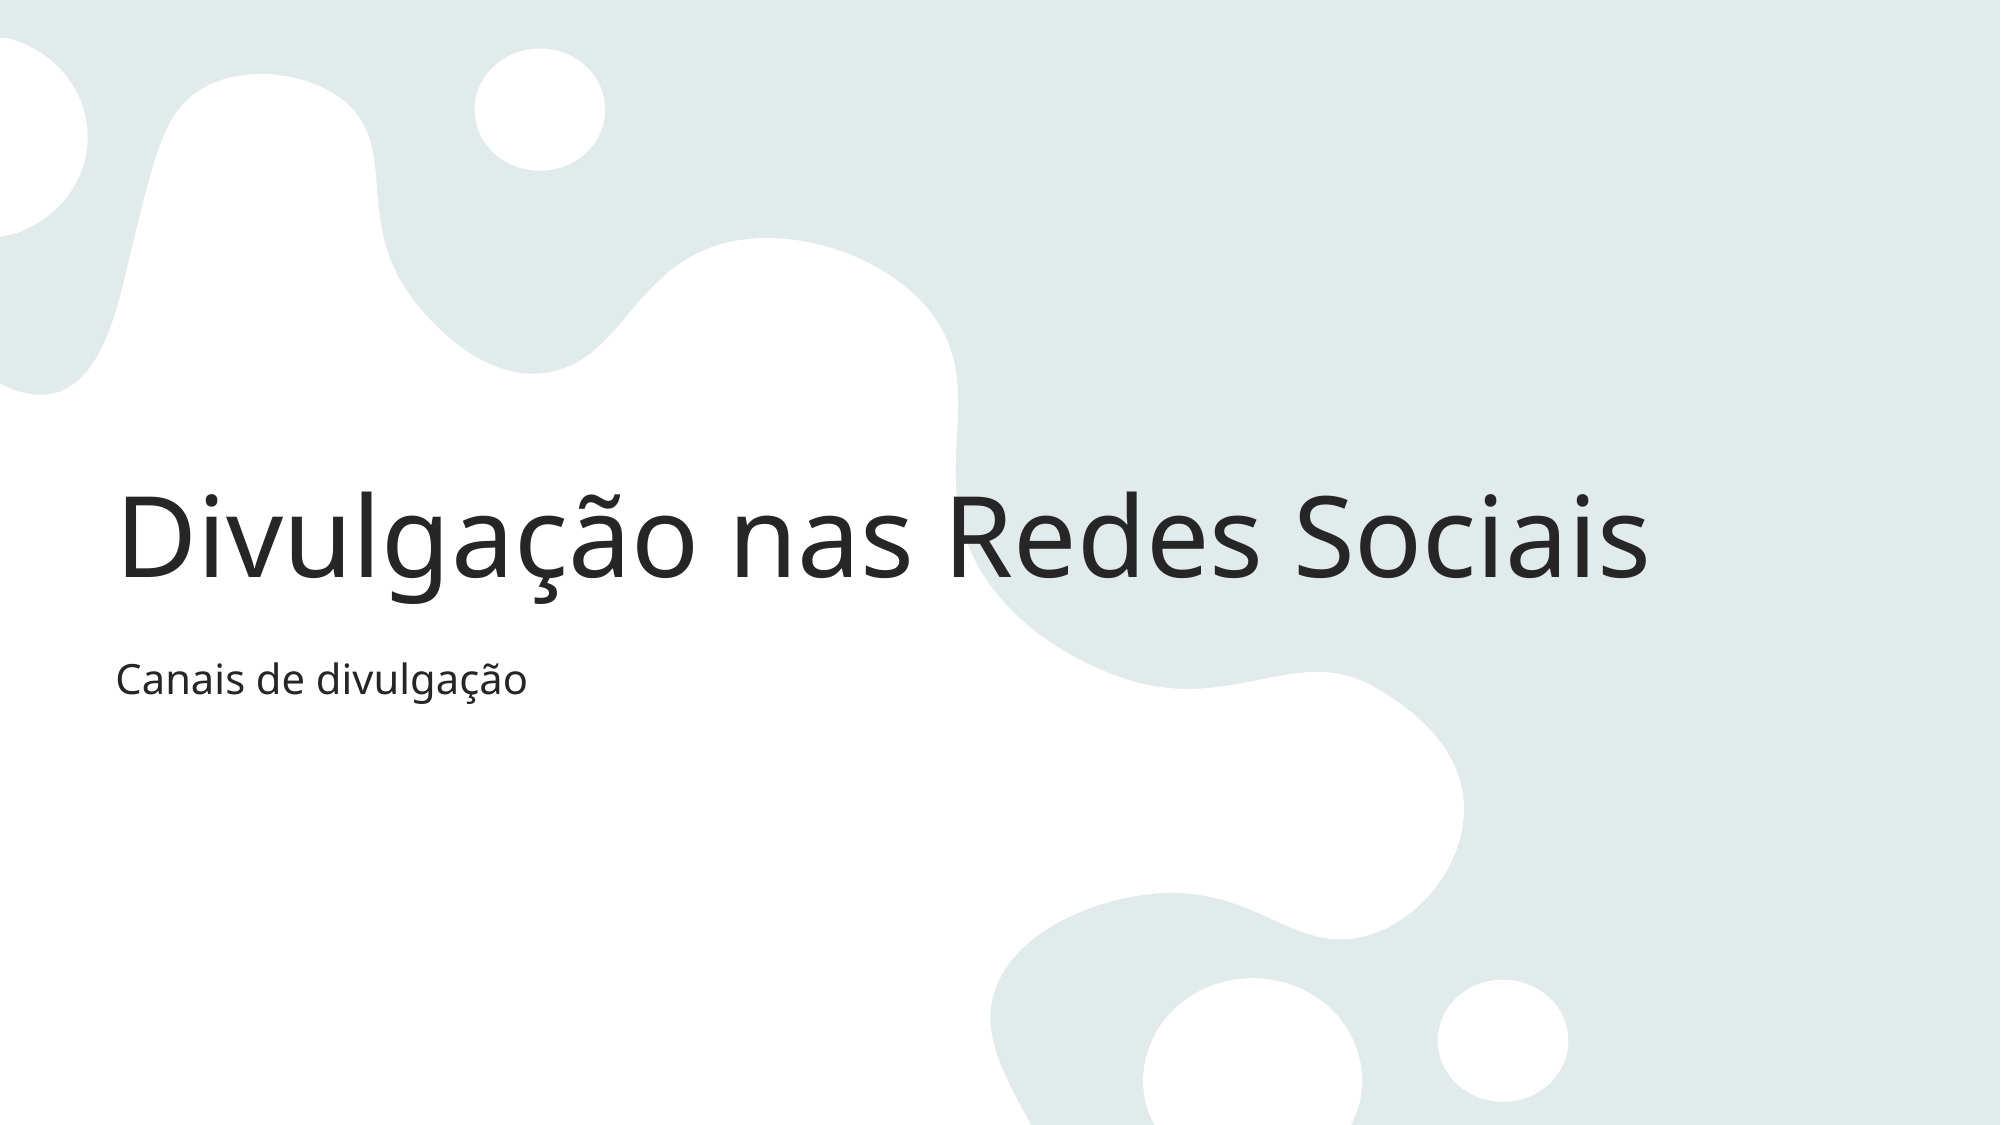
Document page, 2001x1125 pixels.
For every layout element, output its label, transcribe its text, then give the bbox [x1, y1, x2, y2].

title Divulgação nas Redes Sociais [100, 91, 1901, 608]
list Canais de divulgação [100, 640, 1901, 999]
